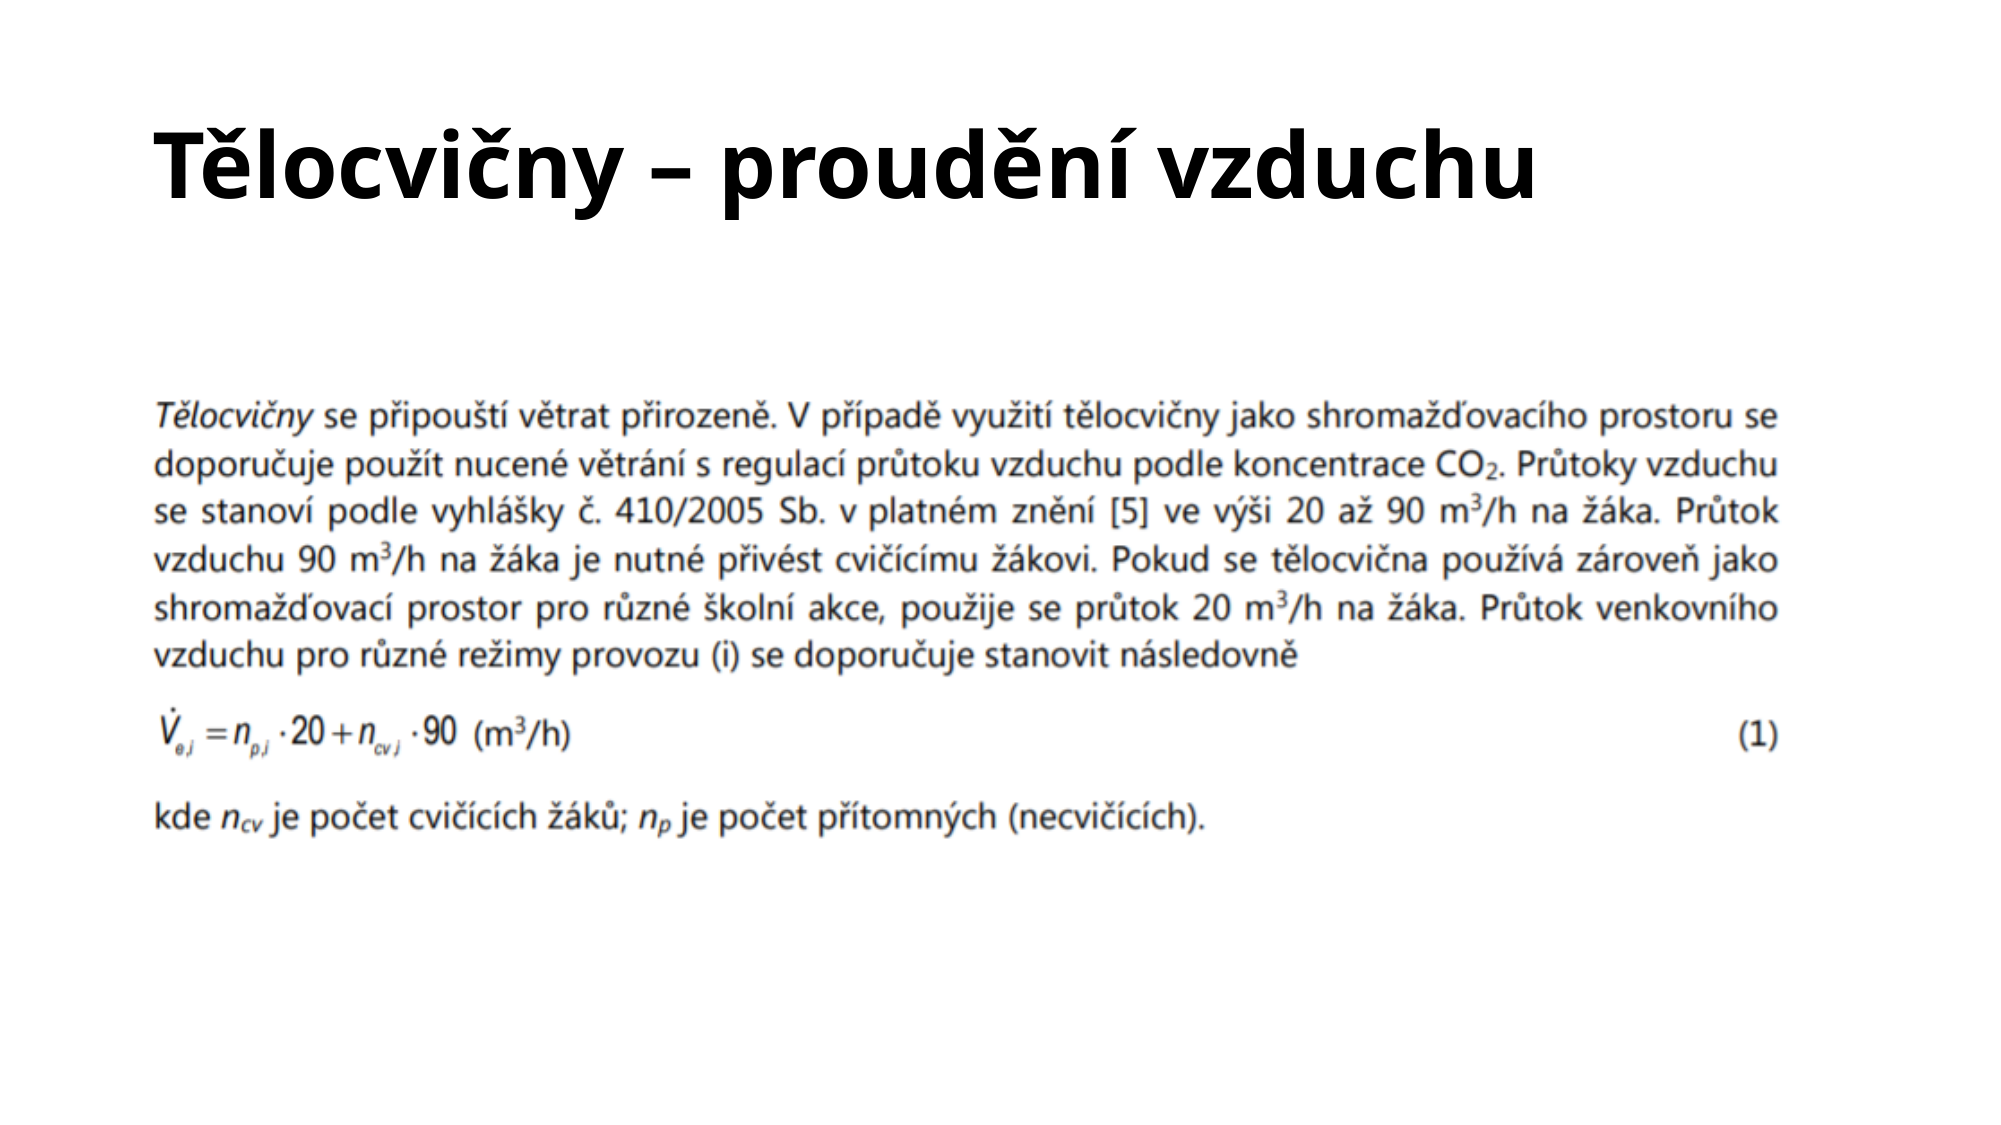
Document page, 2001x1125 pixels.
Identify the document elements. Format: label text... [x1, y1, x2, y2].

picture [90, 377, 1823, 855]
title Tělocvičny – proudění vzduchu [137, 59, 1863, 278]
